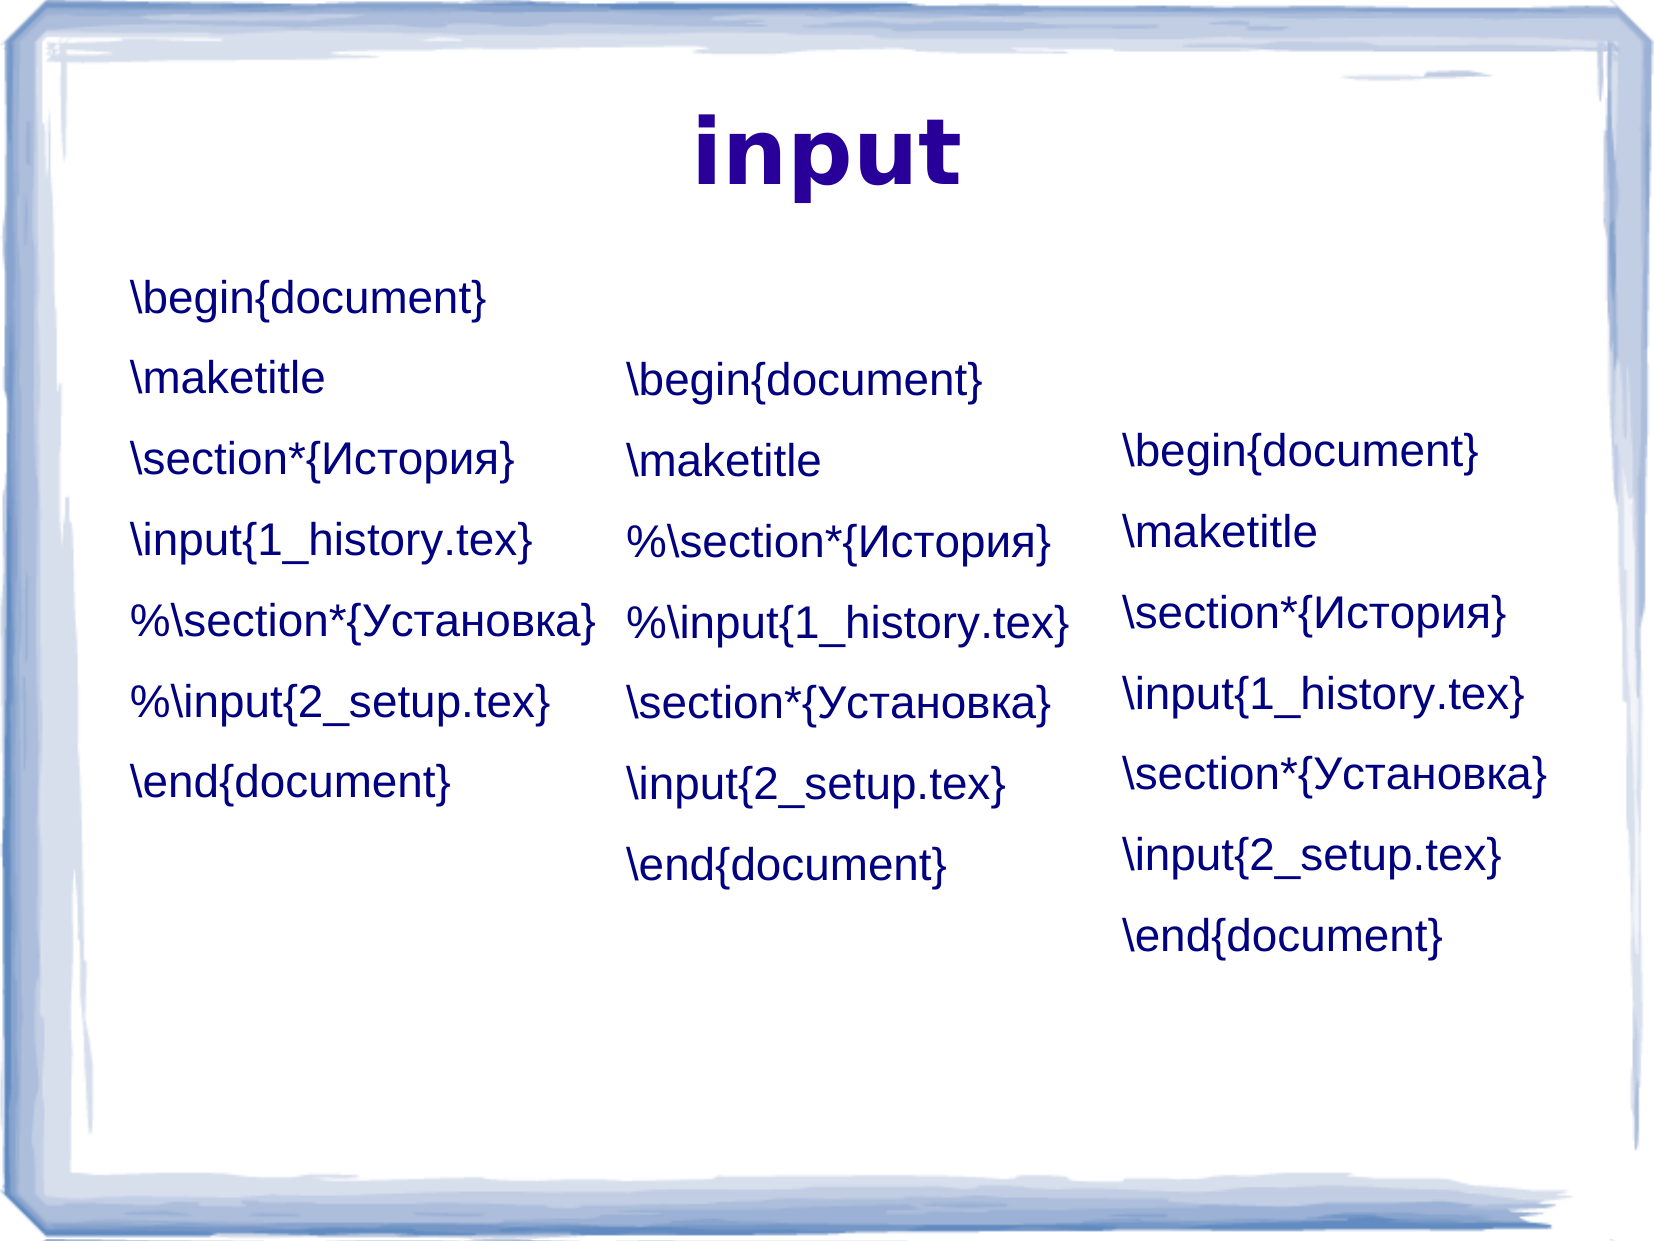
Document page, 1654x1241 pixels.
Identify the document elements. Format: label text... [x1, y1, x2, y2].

title input [82, 49, 1571, 257]
list \begin{document} \maketitle \section*{История} \input{1_history.tex} \section*{Установка} \input{2_setup.tex} \end{document} [1122, 425, 1642, 1145]
list \begin{document} \maketitle %\section*{История} %\input{1_history.tex} \section*{Установка} \input{2_setup.tex} \end{document} [625, 354, 1146, 1074]
picture [0, 0, 1654, 1241]
list \begin{document} \maketitle \section*{История} \input{1_history.tex} %\section*{Установка} %\input{2_setup.tex} \end{document} [129, 271, 650, 991]
